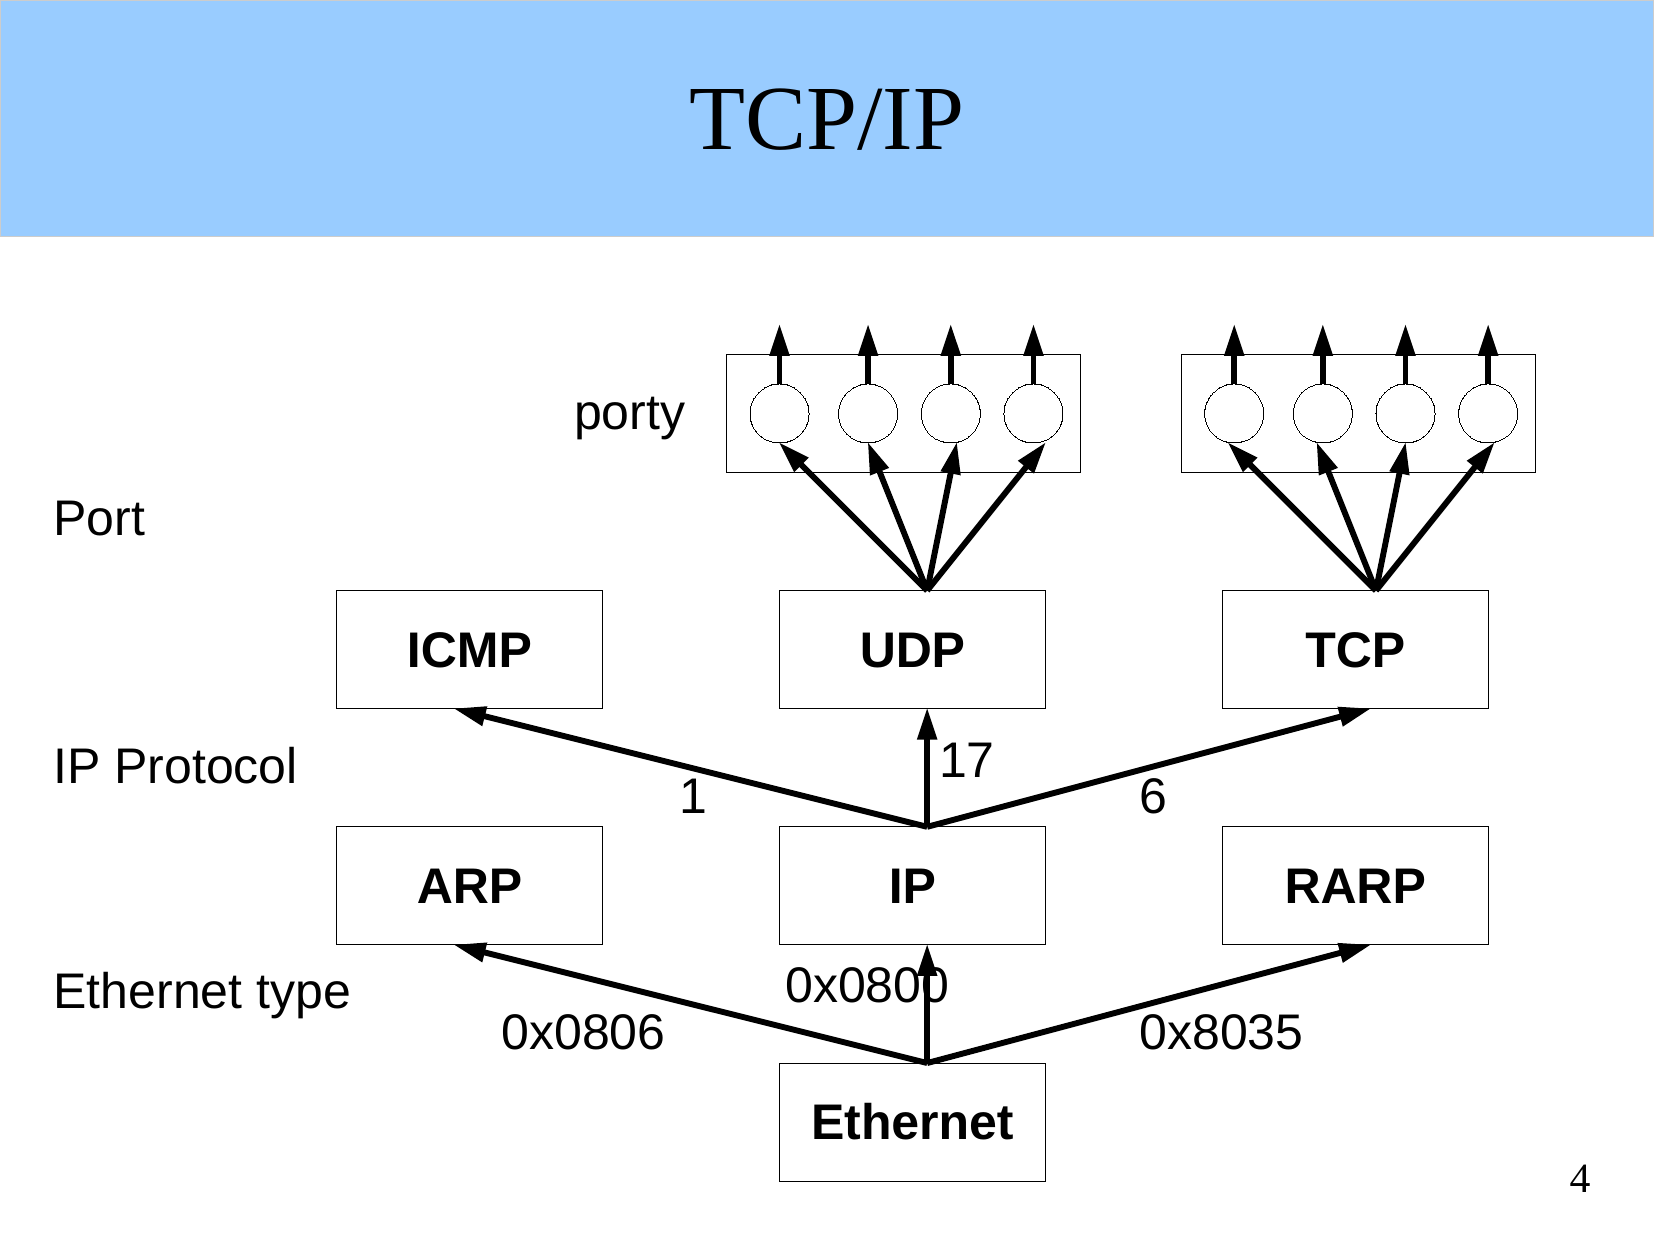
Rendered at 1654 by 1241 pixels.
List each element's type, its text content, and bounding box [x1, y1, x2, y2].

text_box 17 [939, 732, 995, 795]
text_box IP [779, 826, 1046, 945]
text_box Ethernet type [53, 962, 352, 1026]
text_box UDP [779, 590, 1046, 709]
text_box Port [53, 490, 146, 553]
text_box IP Protocol [53, 738, 298, 801]
text_box 0x8035 [1139, 1004, 1304, 1067]
text_box TCP [1222, 590, 1489, 709]
title TCP/IP [0, 0, 1654, 237]
text_box 6 [1139, 767, 1168, 831]
text_box Ethernet [779, 1063, 1046, 1182]
text_box 1 [679, 767, 708, 831]
text_box ICMP [336, 590, 603, 709]
text_box 0x0800 [785, 956, 950, 1020]
text_box RARP [1222, 826, 1489, 945]
text_box 0x0806 [501, 1003, 666, 1067]
text_box ARP [336, 826, 603, 945]
text_box porty [574, 383, 686, 447]
